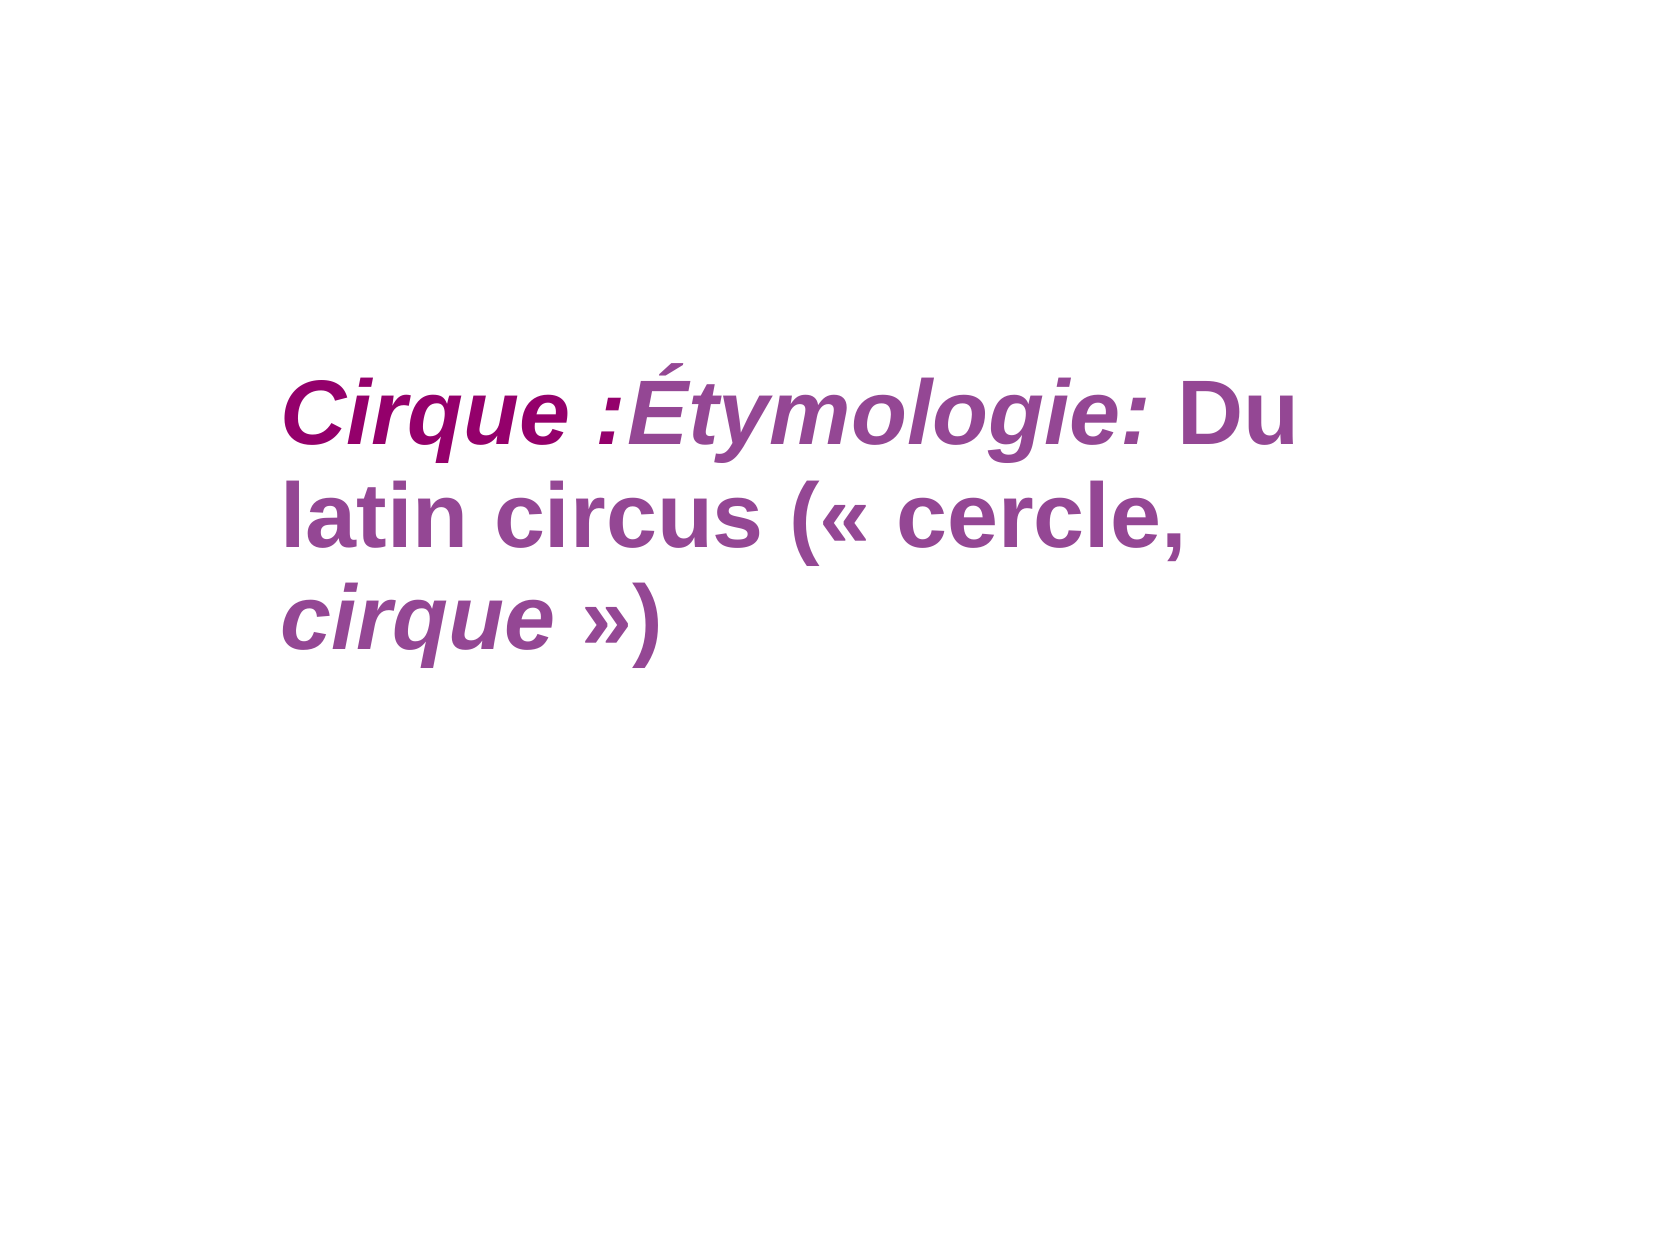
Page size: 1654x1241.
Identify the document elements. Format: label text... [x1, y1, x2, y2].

text_box Cirque :Étymologie: Du latin circus (« cercle, cirque ») [265, 354, 1329, 798]
